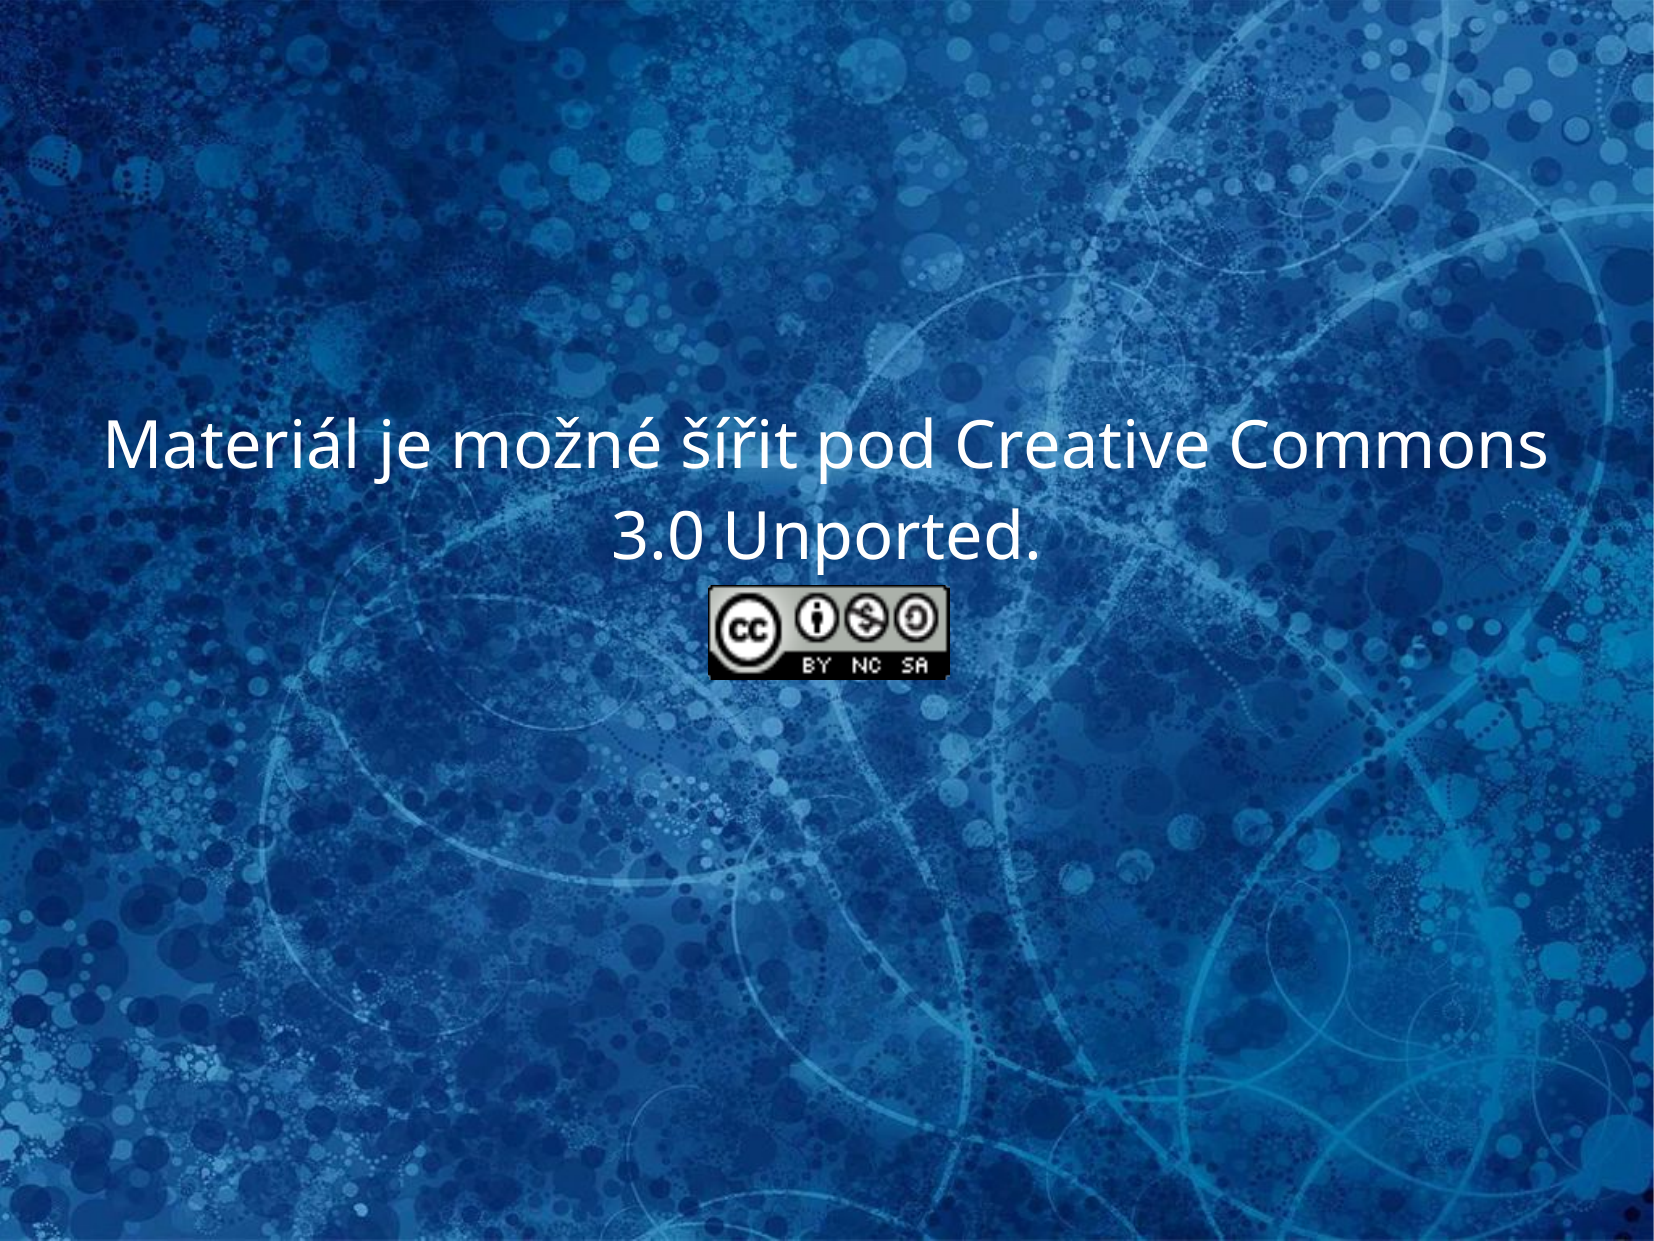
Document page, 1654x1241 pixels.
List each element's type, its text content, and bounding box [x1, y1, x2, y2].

picture [0, 0, 1654, 1241]
subtitle Materiál je možné šířit pod Creative Commons 3.0 Unported. [82, 49, 1571, 1109]
